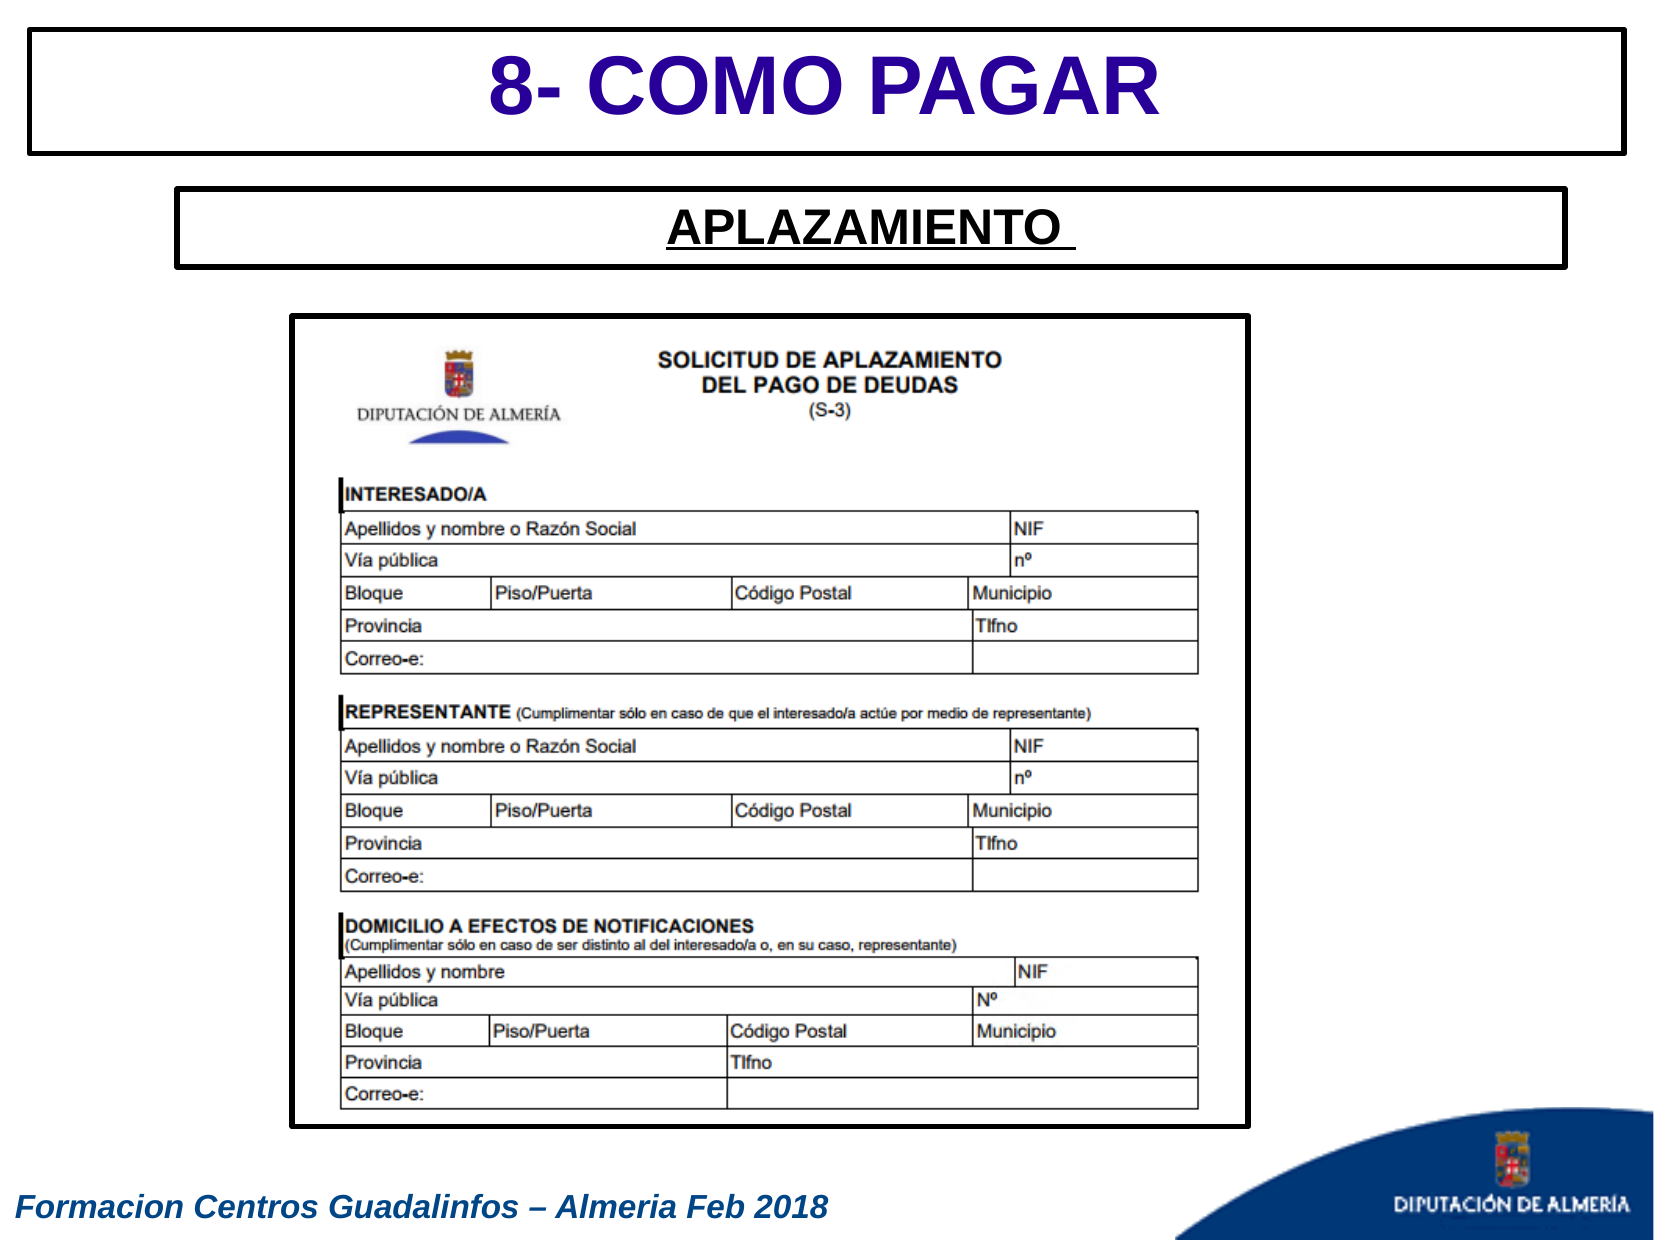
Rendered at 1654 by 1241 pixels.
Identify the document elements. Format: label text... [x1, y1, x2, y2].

text_box APLAZAMIENTO [177, 188, 1565, 267]
picture [295, 318, 1246, 1124]
picture [1175, 1107, 1654, 1241]
text_box 8- COMO PAGAR [29, 29, 1625, 154]
text_box Formacion Centros Guadalinfos – Almeria Feb 2018 [0, 1181, 845, 1234]
